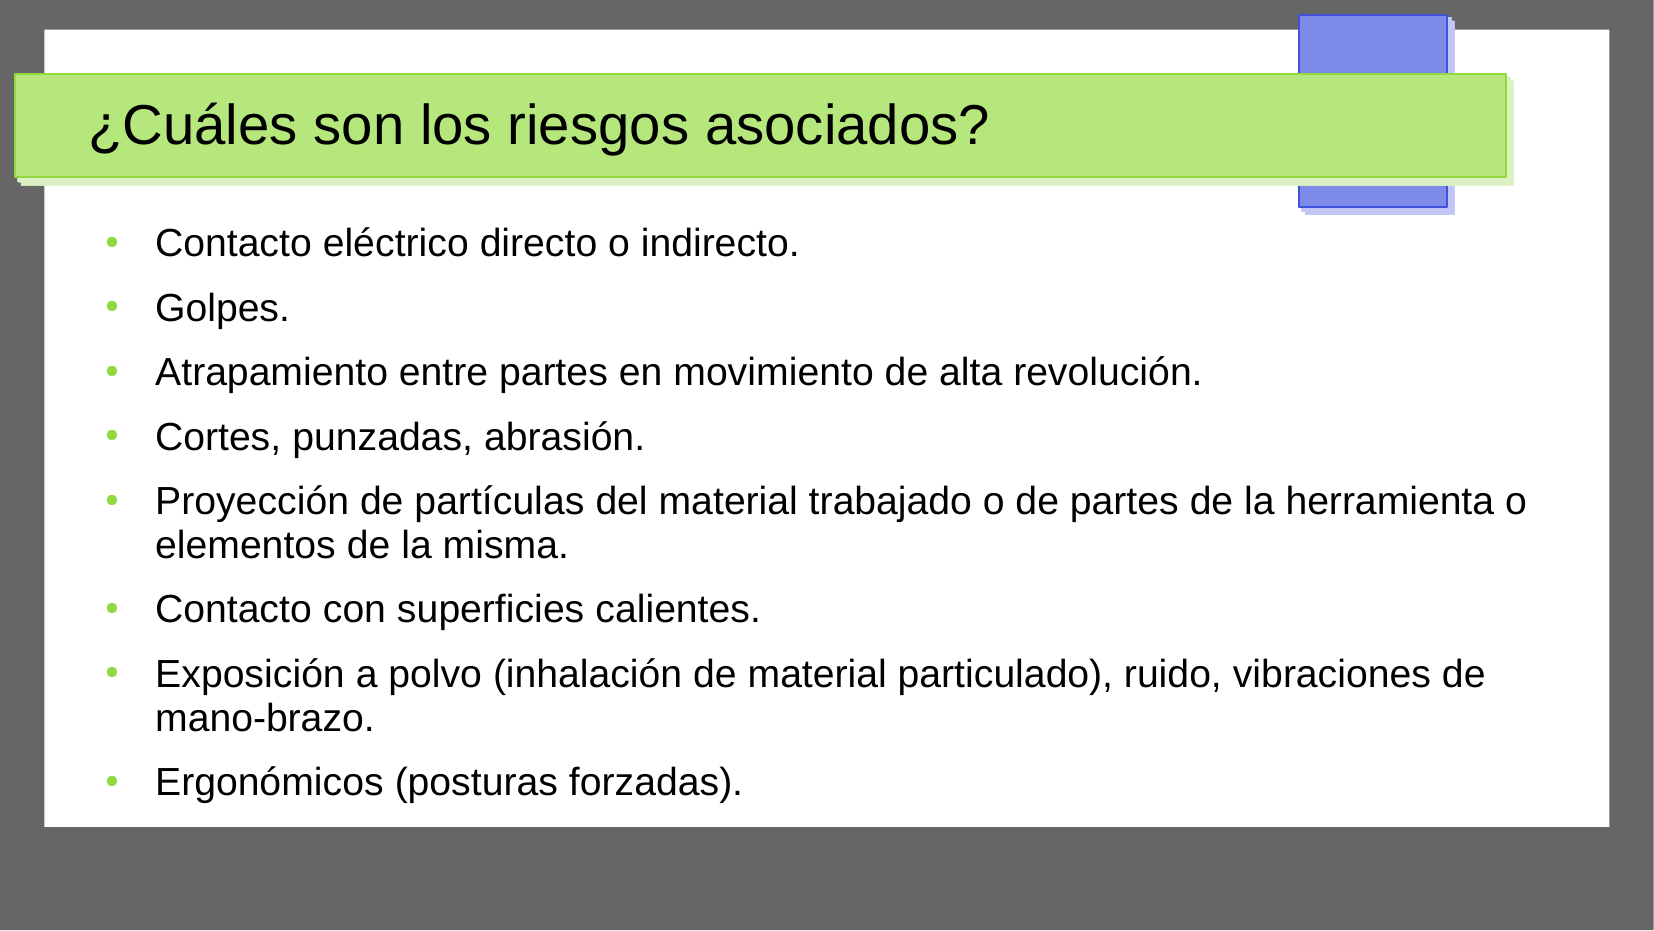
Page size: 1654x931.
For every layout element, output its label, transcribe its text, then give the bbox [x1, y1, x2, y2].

title ¿Cuáles son los riesgos asociados? [88, 73, 1506, 178]
list Contacto eléctrico directo o indirecto. Golpes. Atrapamiento entre partes en movimiento de alta revolución. Cortes, punzadas, abrasión. Proyección de partículas del material trabajado o de partes de la herramienta o elementos de la misma. Contacto con superficies calientes. Exposición a polvo (inhalación de material particulado), ruido, vibraciones de mano-brazo. Ergonómicos (posturas forzadas). [88, 221, 1565, 813]
